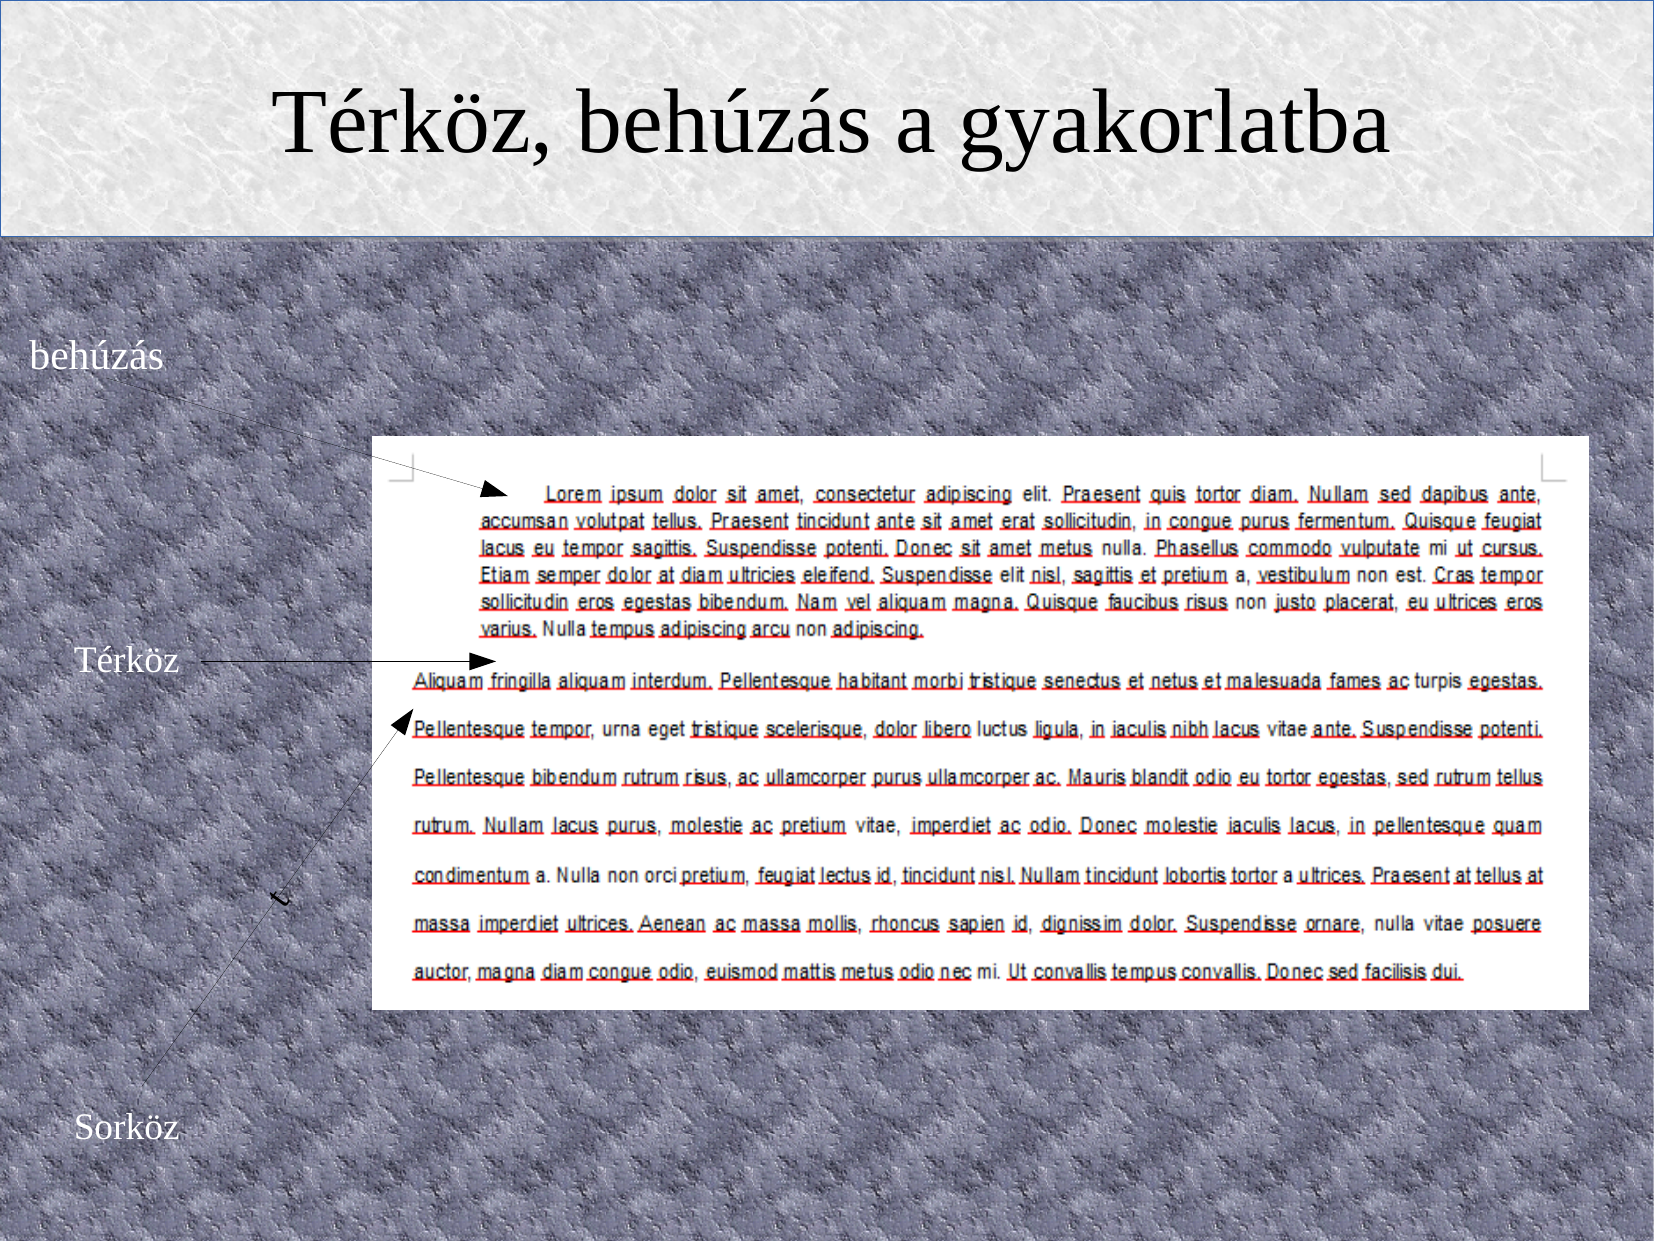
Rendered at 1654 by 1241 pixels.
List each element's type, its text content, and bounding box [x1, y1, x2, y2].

picture [0, 237, 1654, 1241]
text_box Térköz [59, 631, 205, 690]
title Térköz, behúzás a gyakorlatba [147, 17, 1518, 225]
text_box behúzás [14, 324, 237, 418]
picture [1, 1, 1653, 236]
text_box Sorköz [59, 1098, 205, 1227]
